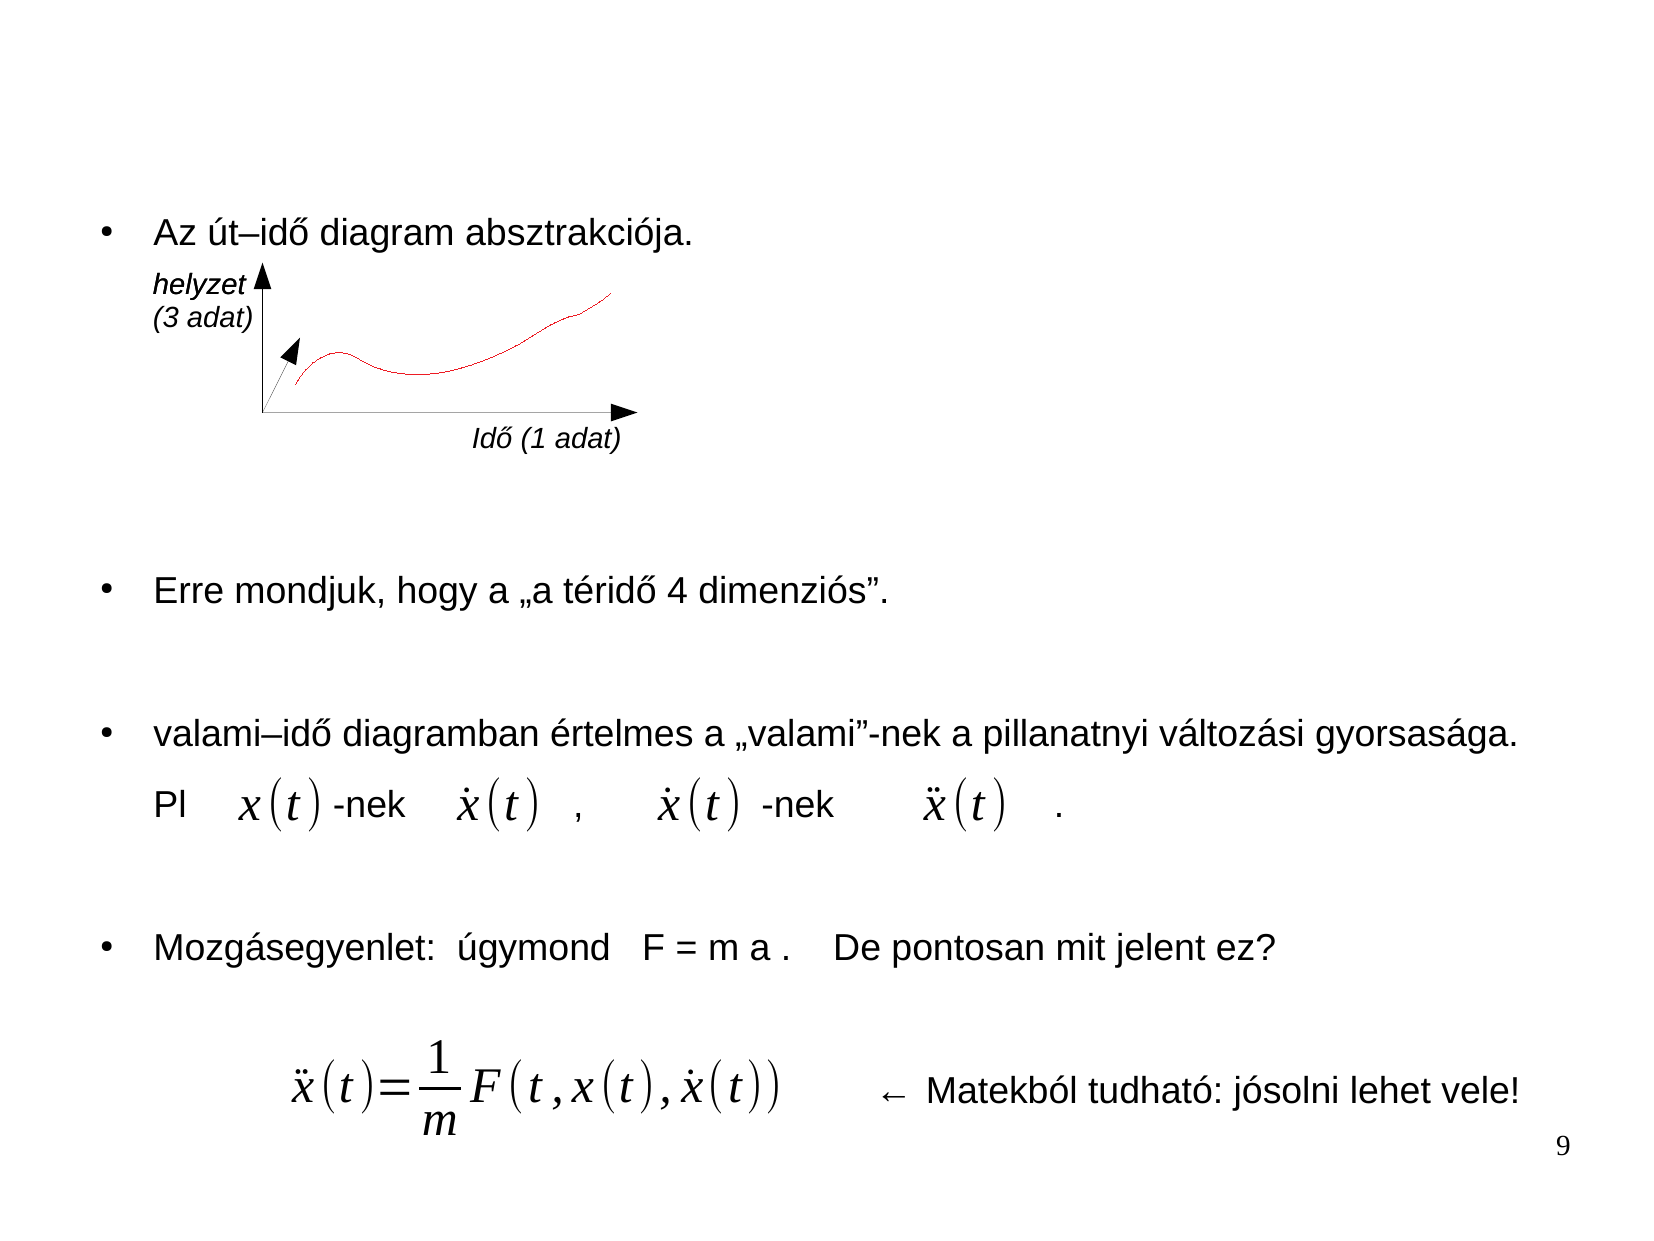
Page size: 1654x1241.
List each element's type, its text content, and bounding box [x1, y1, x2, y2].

text_box helyzet (3 adat) [138, 260, 269, 342]
list Az út–idő diagram absztrakciója. Erre mondjuk, hogy a „a téridő 4 dimenziós”. valami–idő diagramban értelmes a „valami”-nek a pillanatnyi változási gyorsasága. Pl -nek , -nek . Mozgásegyenlet: úgymond F = m a . De pontosan mit jelent ez? ← Matekból tudható: jósolni lehet vele! [82, 126, 1571, 1131]
text_box Idő (1 adat) [457, 414, 637, 462]
text_box helyzet [138, 260, 261, 309]
chart [229, 775, 329, 836]
chart [914, 775, 1014, 836]
chart [447, 775, 547, 836]
chart [648, 775, 748, 836]
chart [282, 1029, 788, 1147]
